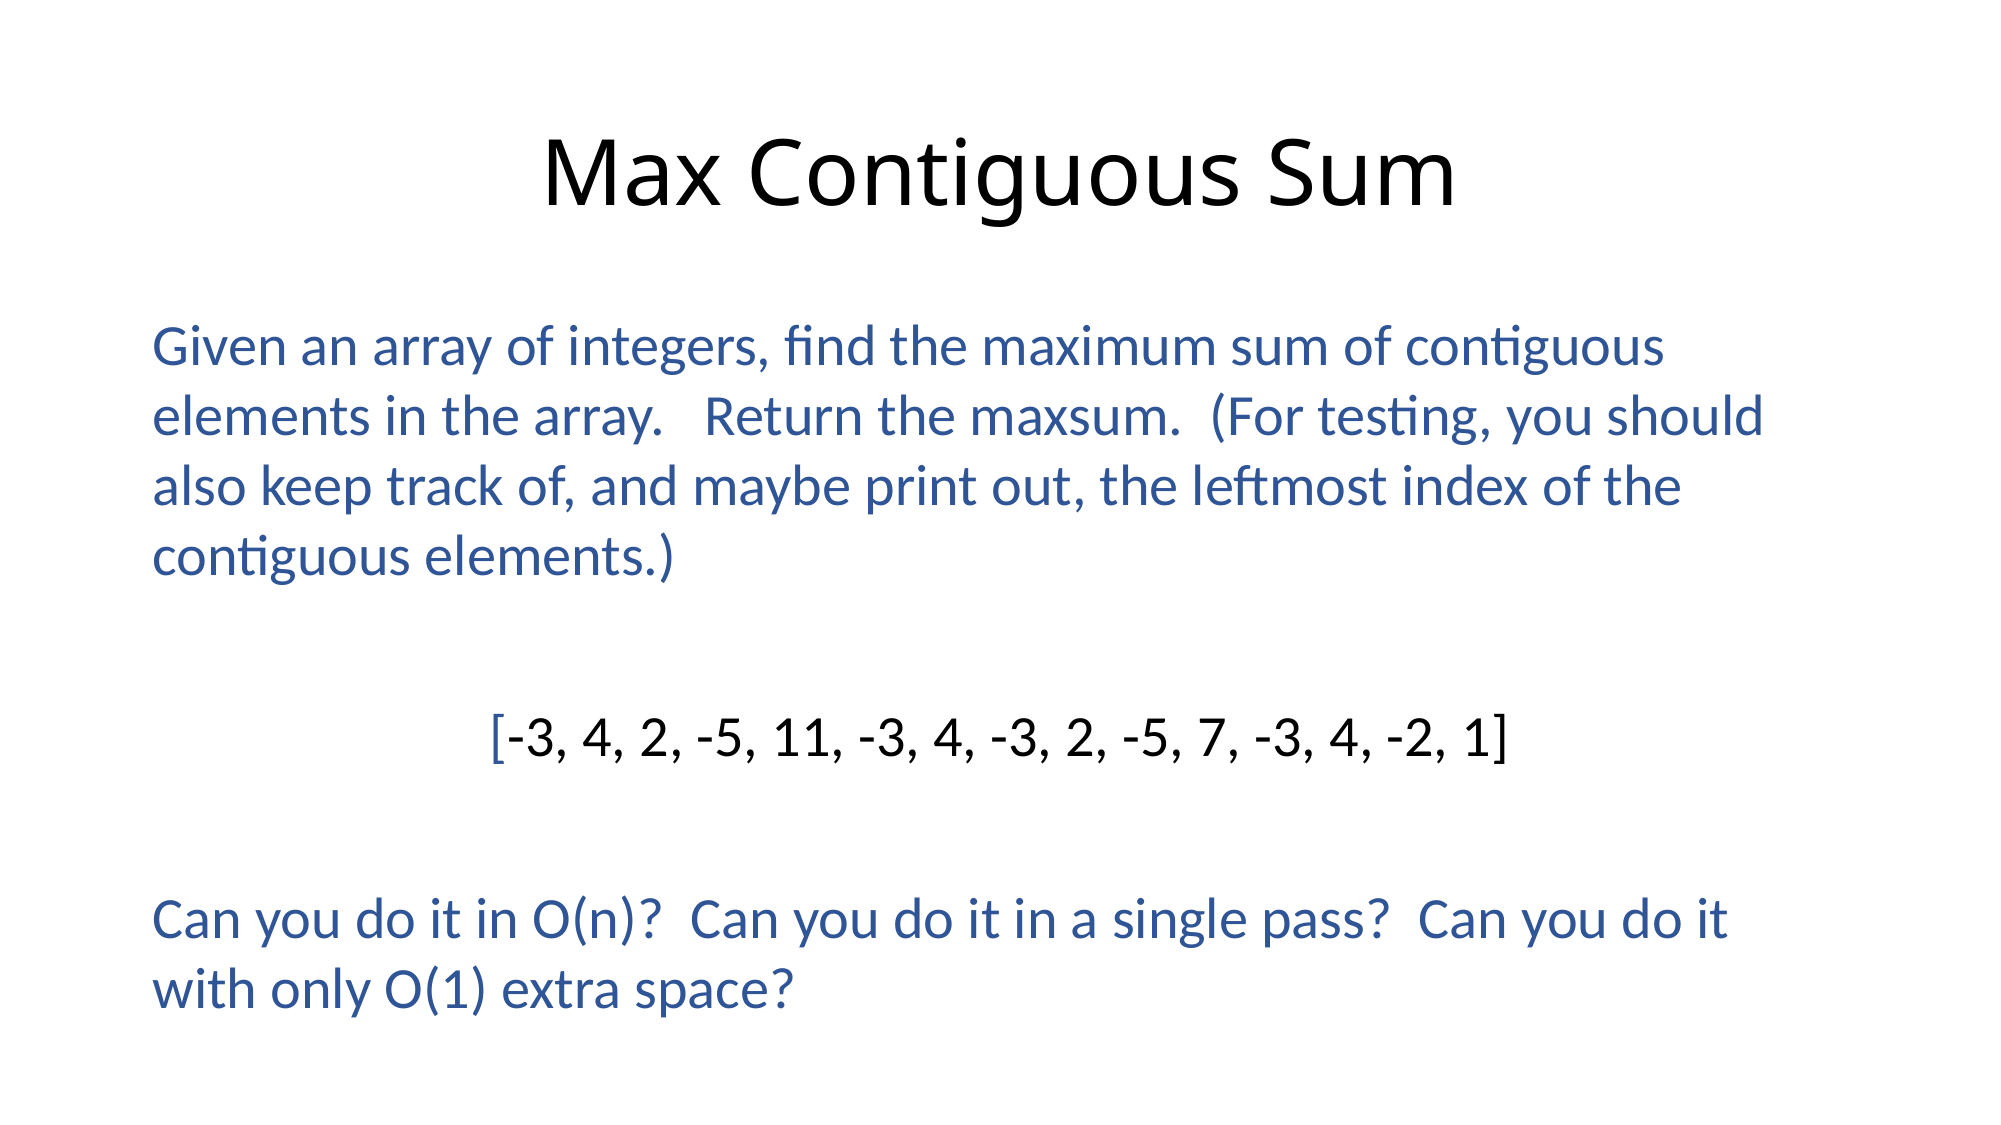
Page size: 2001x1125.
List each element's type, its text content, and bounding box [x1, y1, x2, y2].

list Given an array of integers, find the maximum sum of contiguous elements in the array. Return the maxsum. (For testing, you should also keep track of, and maybe print out, the leftmost index of the contiguous elements.) [-3, 4, 2, -5, 11, -3, 4, -3, 2, -5, 7, -3, 4, -2, 1] Can you do it in O(n)? Can you do it in a single pass? Can you do it with only O(1) extra space? [137, 299, 1863, 1014]
title Max Contiguous Sum [137, 59, 1863, 278]
